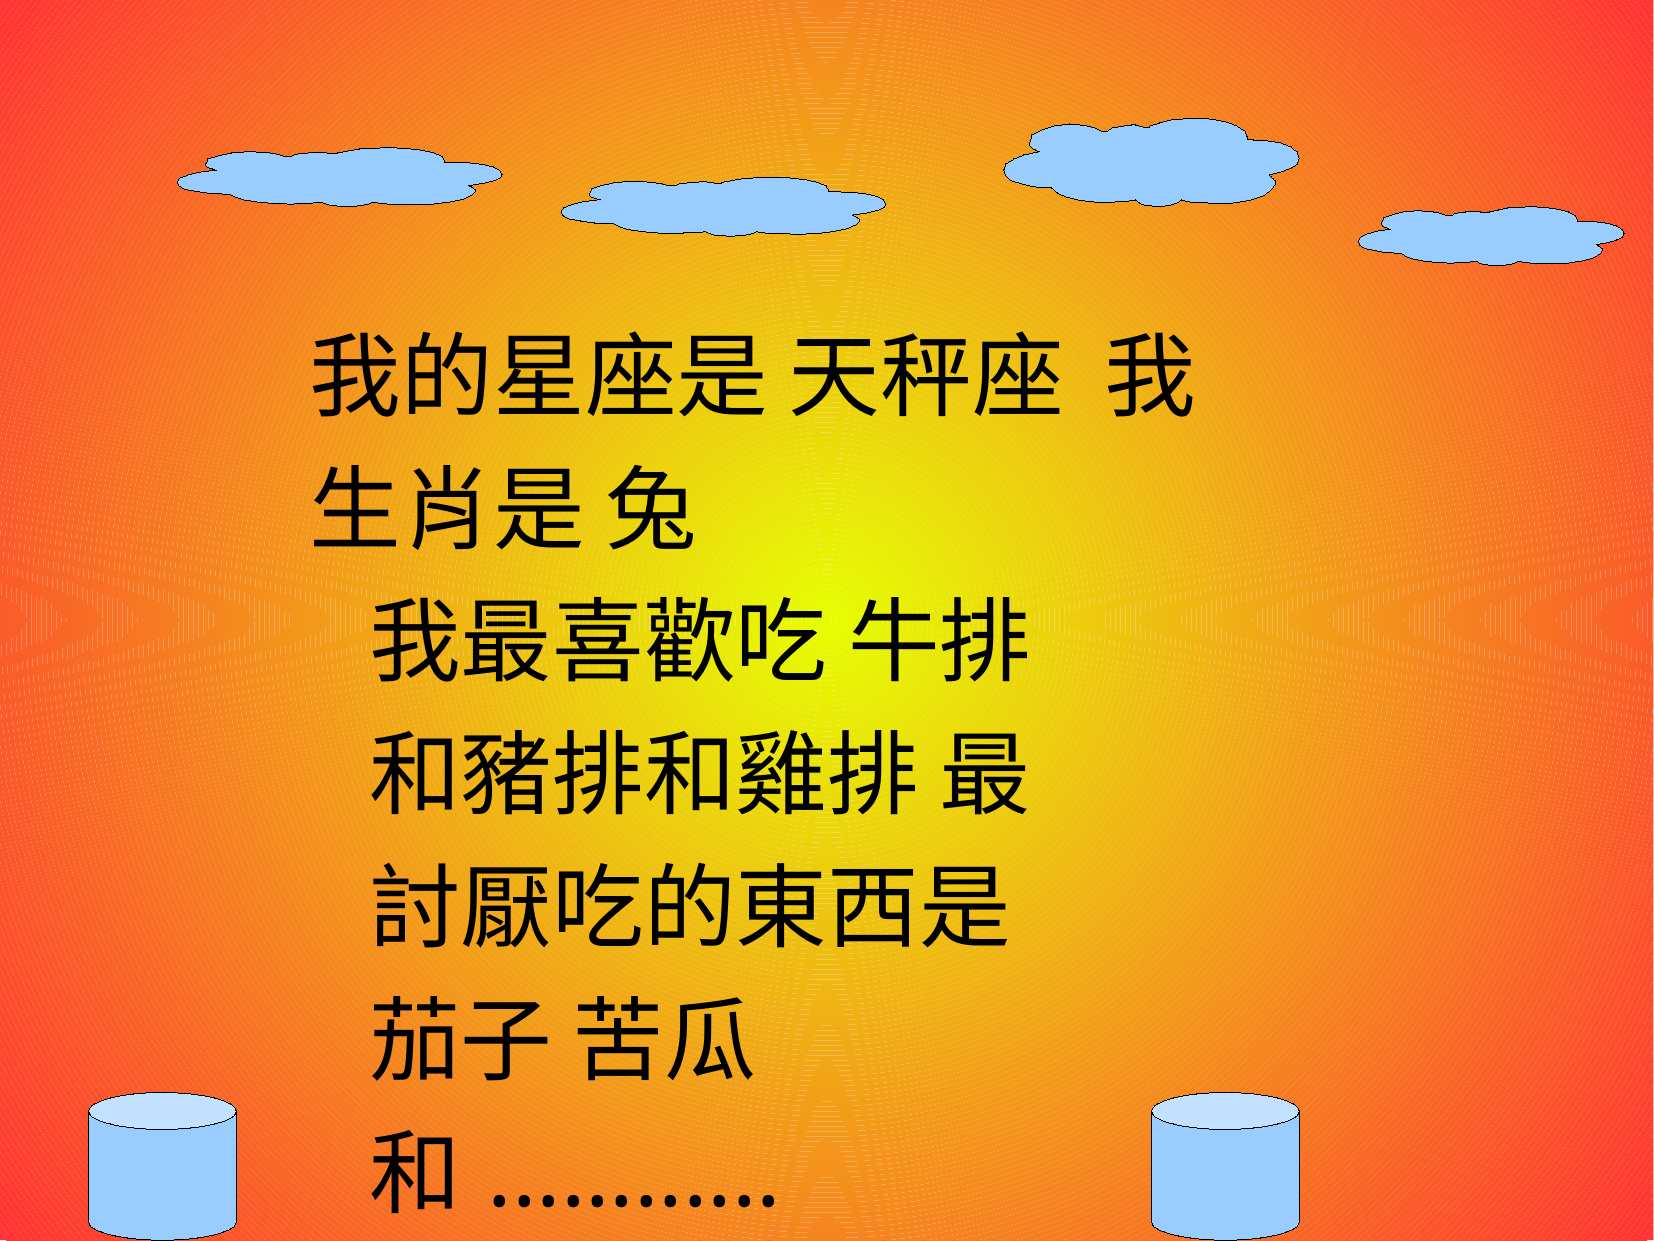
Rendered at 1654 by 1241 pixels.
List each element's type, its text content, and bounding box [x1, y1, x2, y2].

text_box 我最喜歡吃 牛排和豬排和雞排 最討厭吃的東西是 茄子 苦瓜和............ [354, 561, 1123, 1053]
text_box [1151, 1112, 1300, 1241]
text_box [561, 177, 886, 237]
text_box [1358, 206, 1625, 266]
text_box [88, 1112, 237, 1241]
text_box 我的星座是 天秤座 我生肖是 兔 [295, 295, 1241, 494]
text_box [177, 147, 503, 207]
text_box [1003, 118, 1300, 207]
